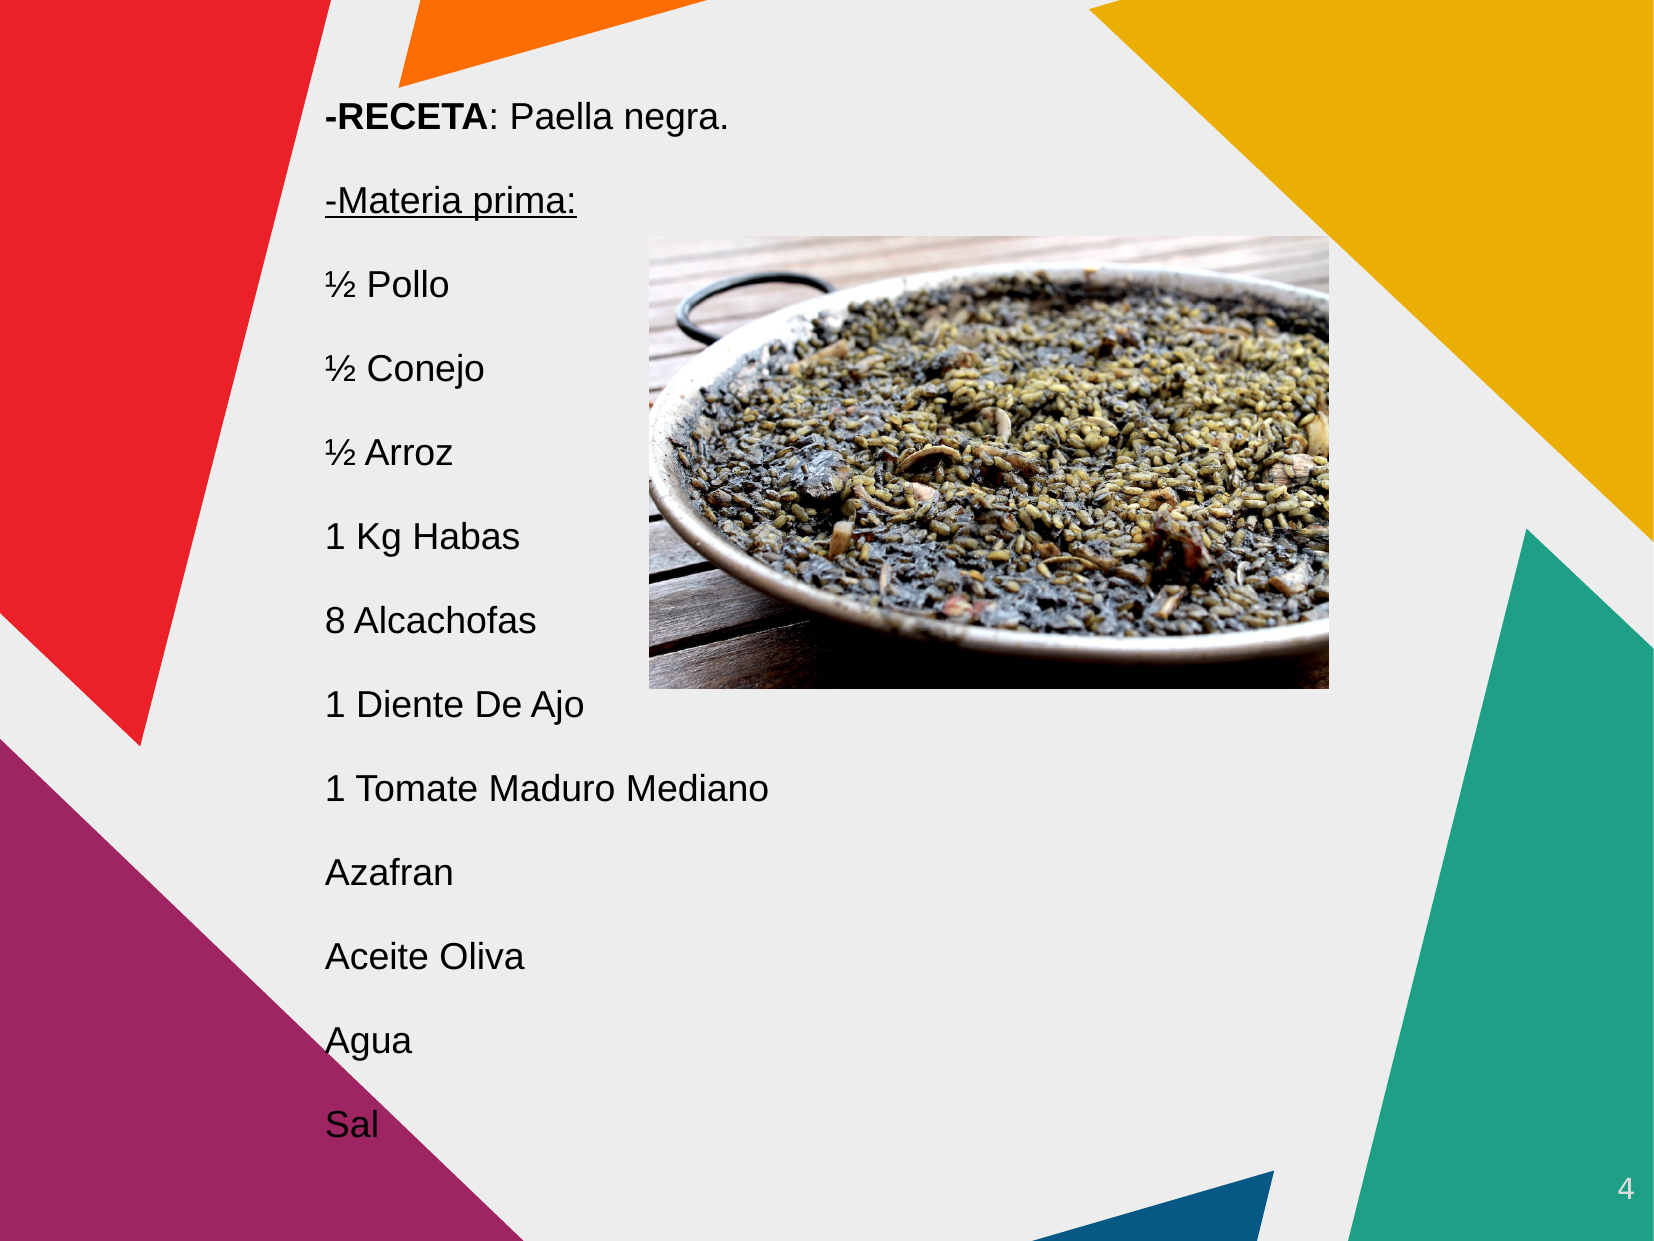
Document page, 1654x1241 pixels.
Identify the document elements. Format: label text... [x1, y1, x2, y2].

text_box -RECETA: Paella negra. -Materia prima: ½ Pollo ½ Conejo ½ Arroz 1 Kg Habas 8 Alcachofas 1 Diente De Ajo 1 Tomate Maduro Mediano Azafran Aceite Oliva Agua Sal [310, 88, 886, 1183]
picture [649, 236, 1329, 689]
